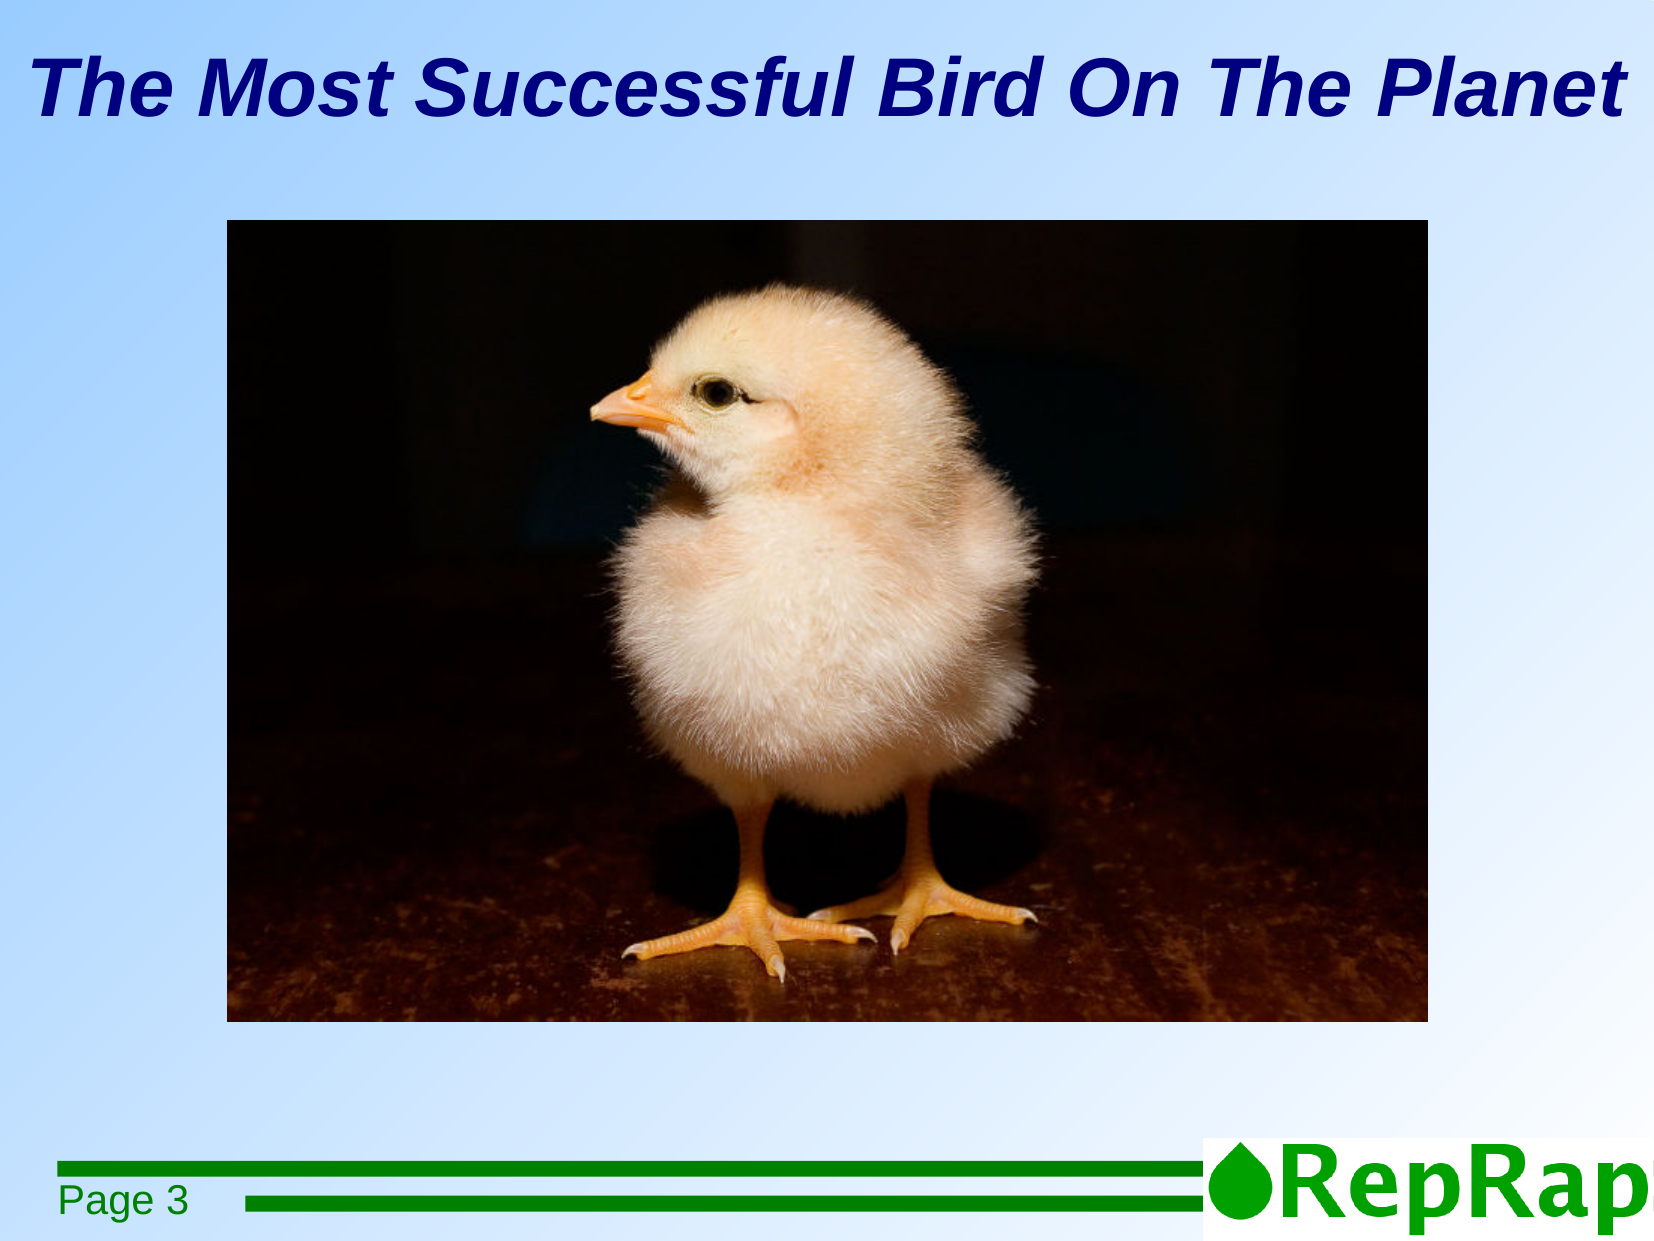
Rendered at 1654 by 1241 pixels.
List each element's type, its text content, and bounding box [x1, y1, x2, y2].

picture [1203, 1138, 1654, 1241]
picture [227, 220, 1428, 1022]
title The Most Successful Bird On The Planet [0, 10, 1654, 165]
